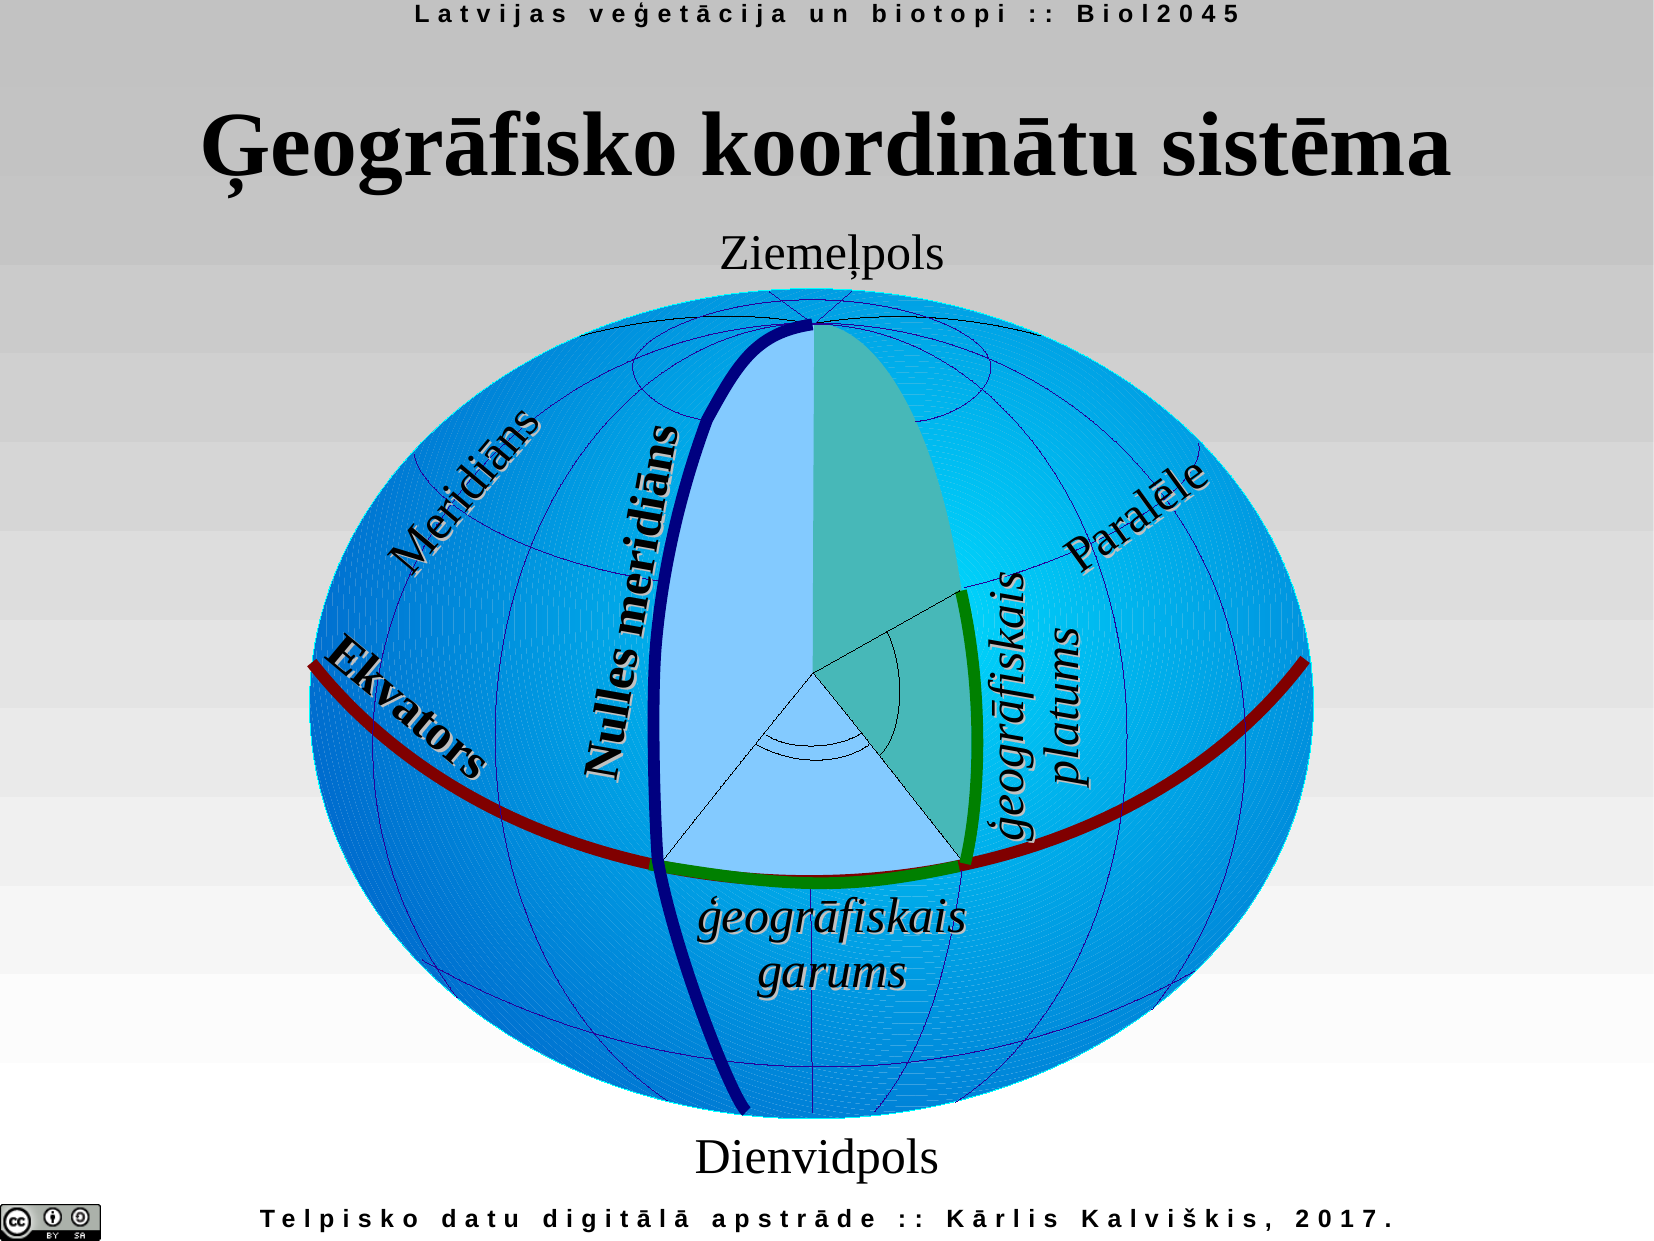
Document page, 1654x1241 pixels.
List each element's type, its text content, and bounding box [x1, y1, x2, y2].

text_box Paralēle [1054, 440, 1224, 585]
text_box Ekvators [313, 622, 510, 801]
title Ģeogrāfisko koordinātu sistēma [0, 1, 1654, 287]
text_box Nulles meridiāns [572, 394, 699, 785]
text_box [309, 288, 1314, 1119]
text_box Meridiāns [377, 391, 554, 586]
picture [0, 287, 1654, 1241]
text_box ģeogrāfiskais garums [697, 887, 968, 1004]
text_box ģeogrāfiskais platums [978, 570, 1095, 841]
text_box Dienvidpols [694, 1129, 940, 1186]
